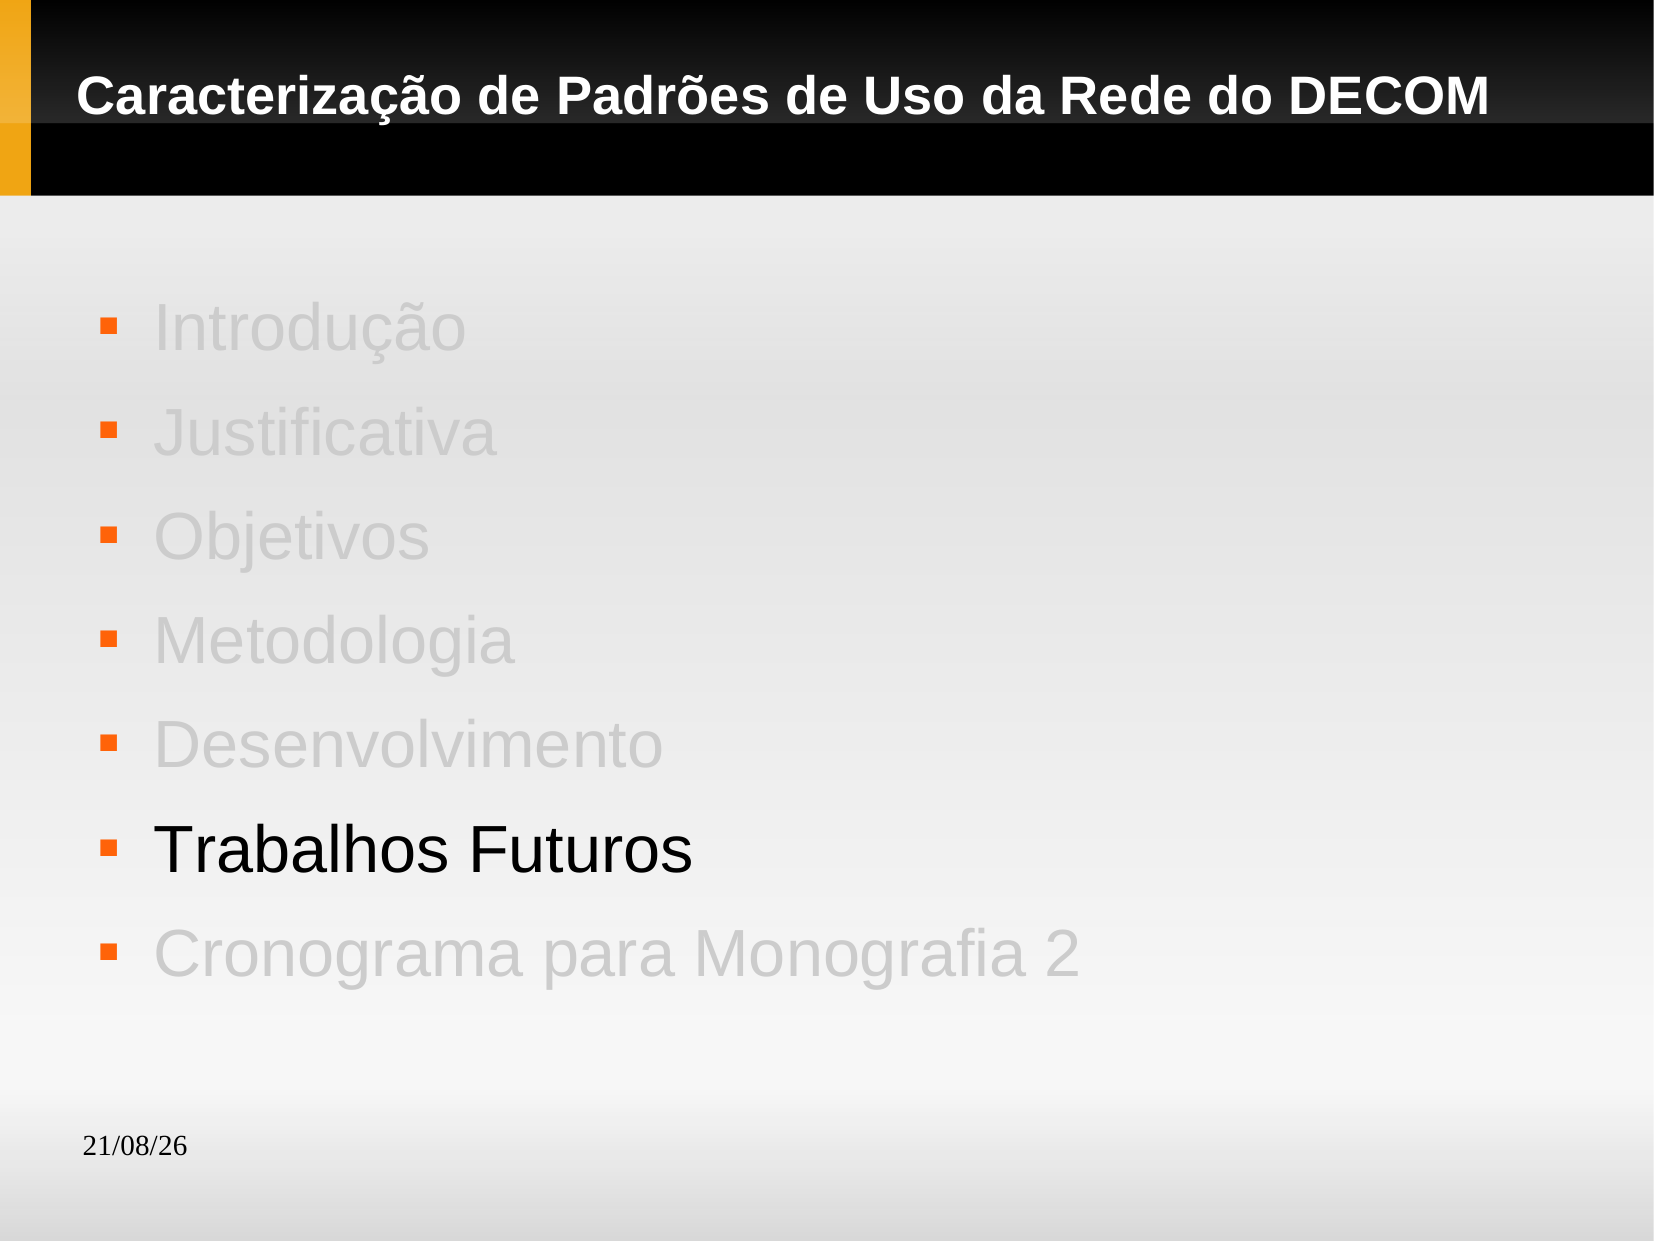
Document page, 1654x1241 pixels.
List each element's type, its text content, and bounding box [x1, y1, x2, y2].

list Introdução Justificativa Objetivos Metodologia Desenvolvimento Trabalhos Futuros Cronograma para Monografia 2 [82, 290, 1571, 1109]
title Caracterização de Padrões de Uso da Rede do DECOM [76, 0, 1565, 193]
picture [0, 0, 1654, 1241]
